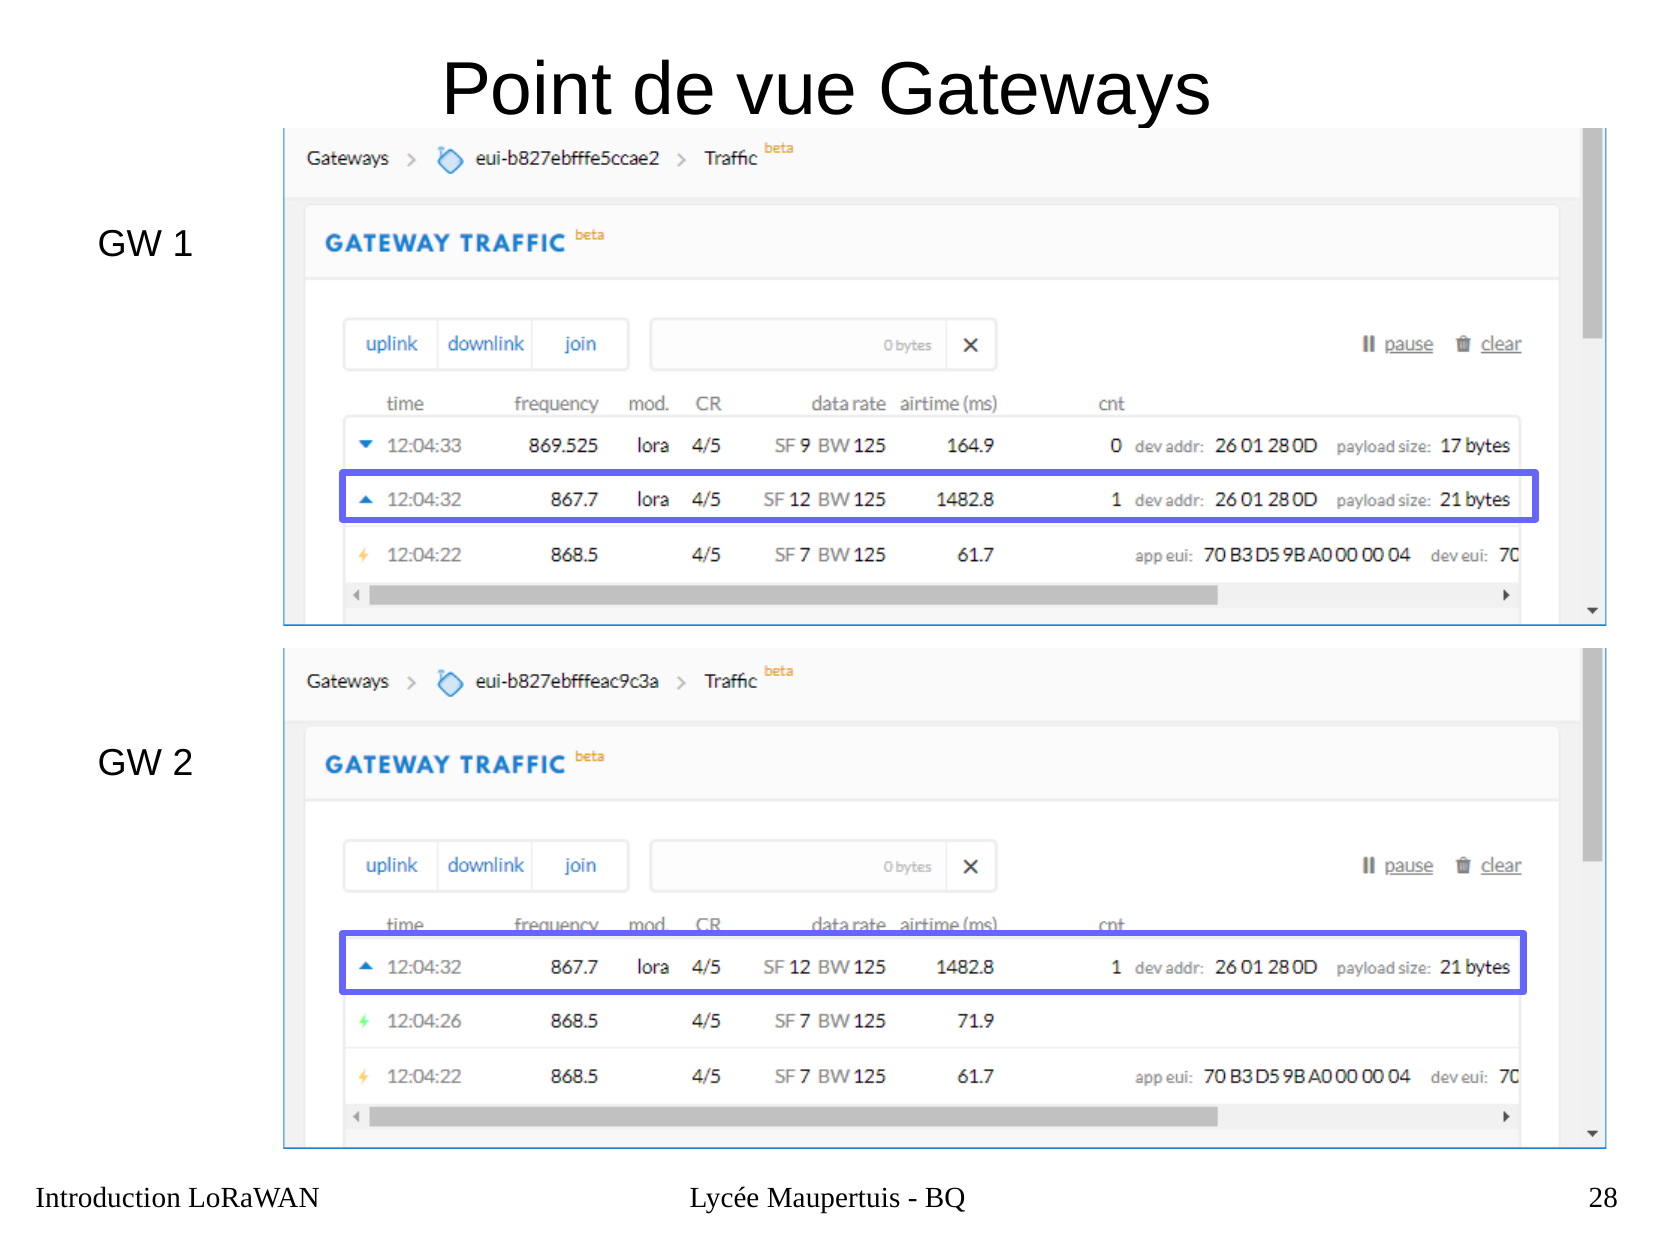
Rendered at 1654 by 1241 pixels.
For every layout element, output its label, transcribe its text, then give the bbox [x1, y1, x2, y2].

picture [283, 128, 1607, 626]
text_box GW 1 [82, 214, 213, 272]
text_box GW 2 [82, 734, 213, 792]
title Point de vue Gateways [35, 35, 1619, 142]
picture [283, 648, 1607, 1149]
